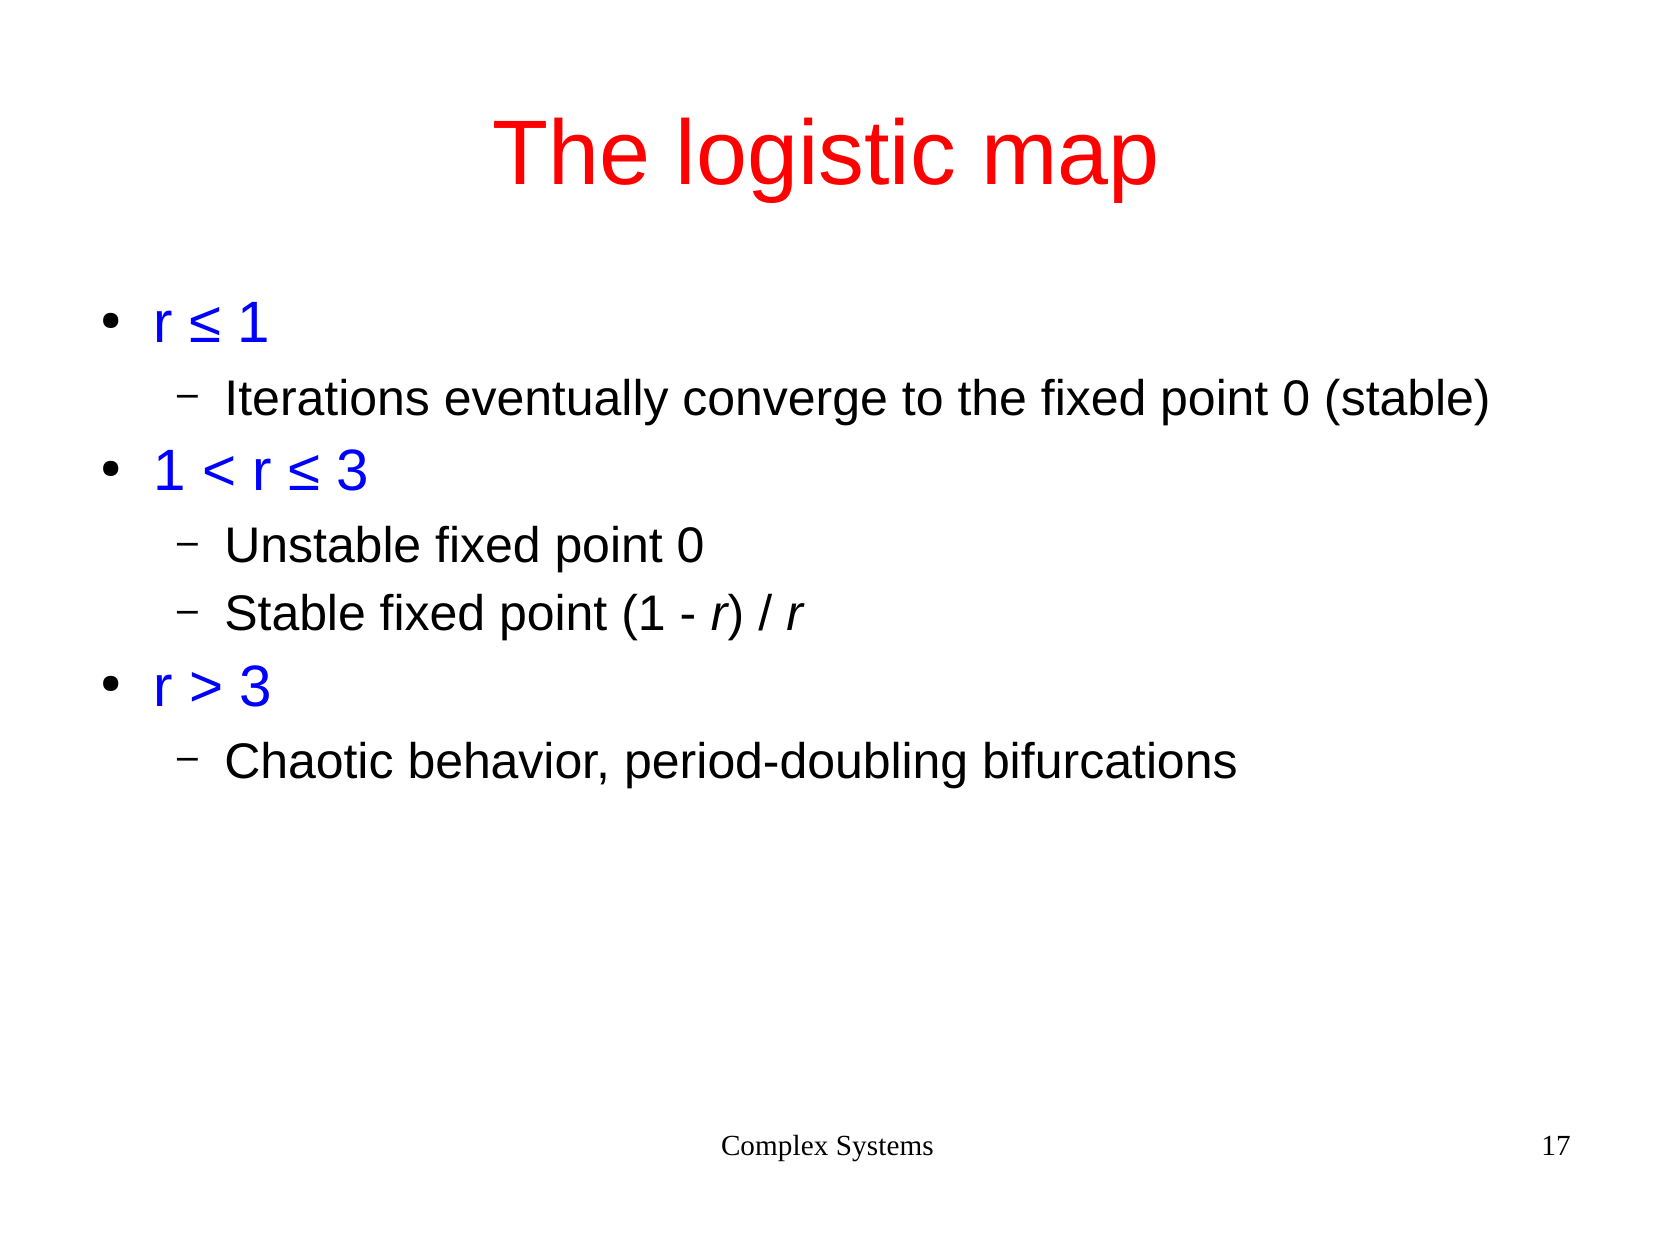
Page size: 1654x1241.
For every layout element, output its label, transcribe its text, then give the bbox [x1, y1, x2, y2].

list r ≤ 1 Iterations eventually converge to the fixed point 0 (stable) 1 < r ≤ 3 Unstable fixed point 0 Stable fixed point (1 - r) / r r > 3 Chaotic behavior, period-doubling bifurcations [82, 290, 1571, 1109]
title The logistic map [82, 49, 1571, 257]
